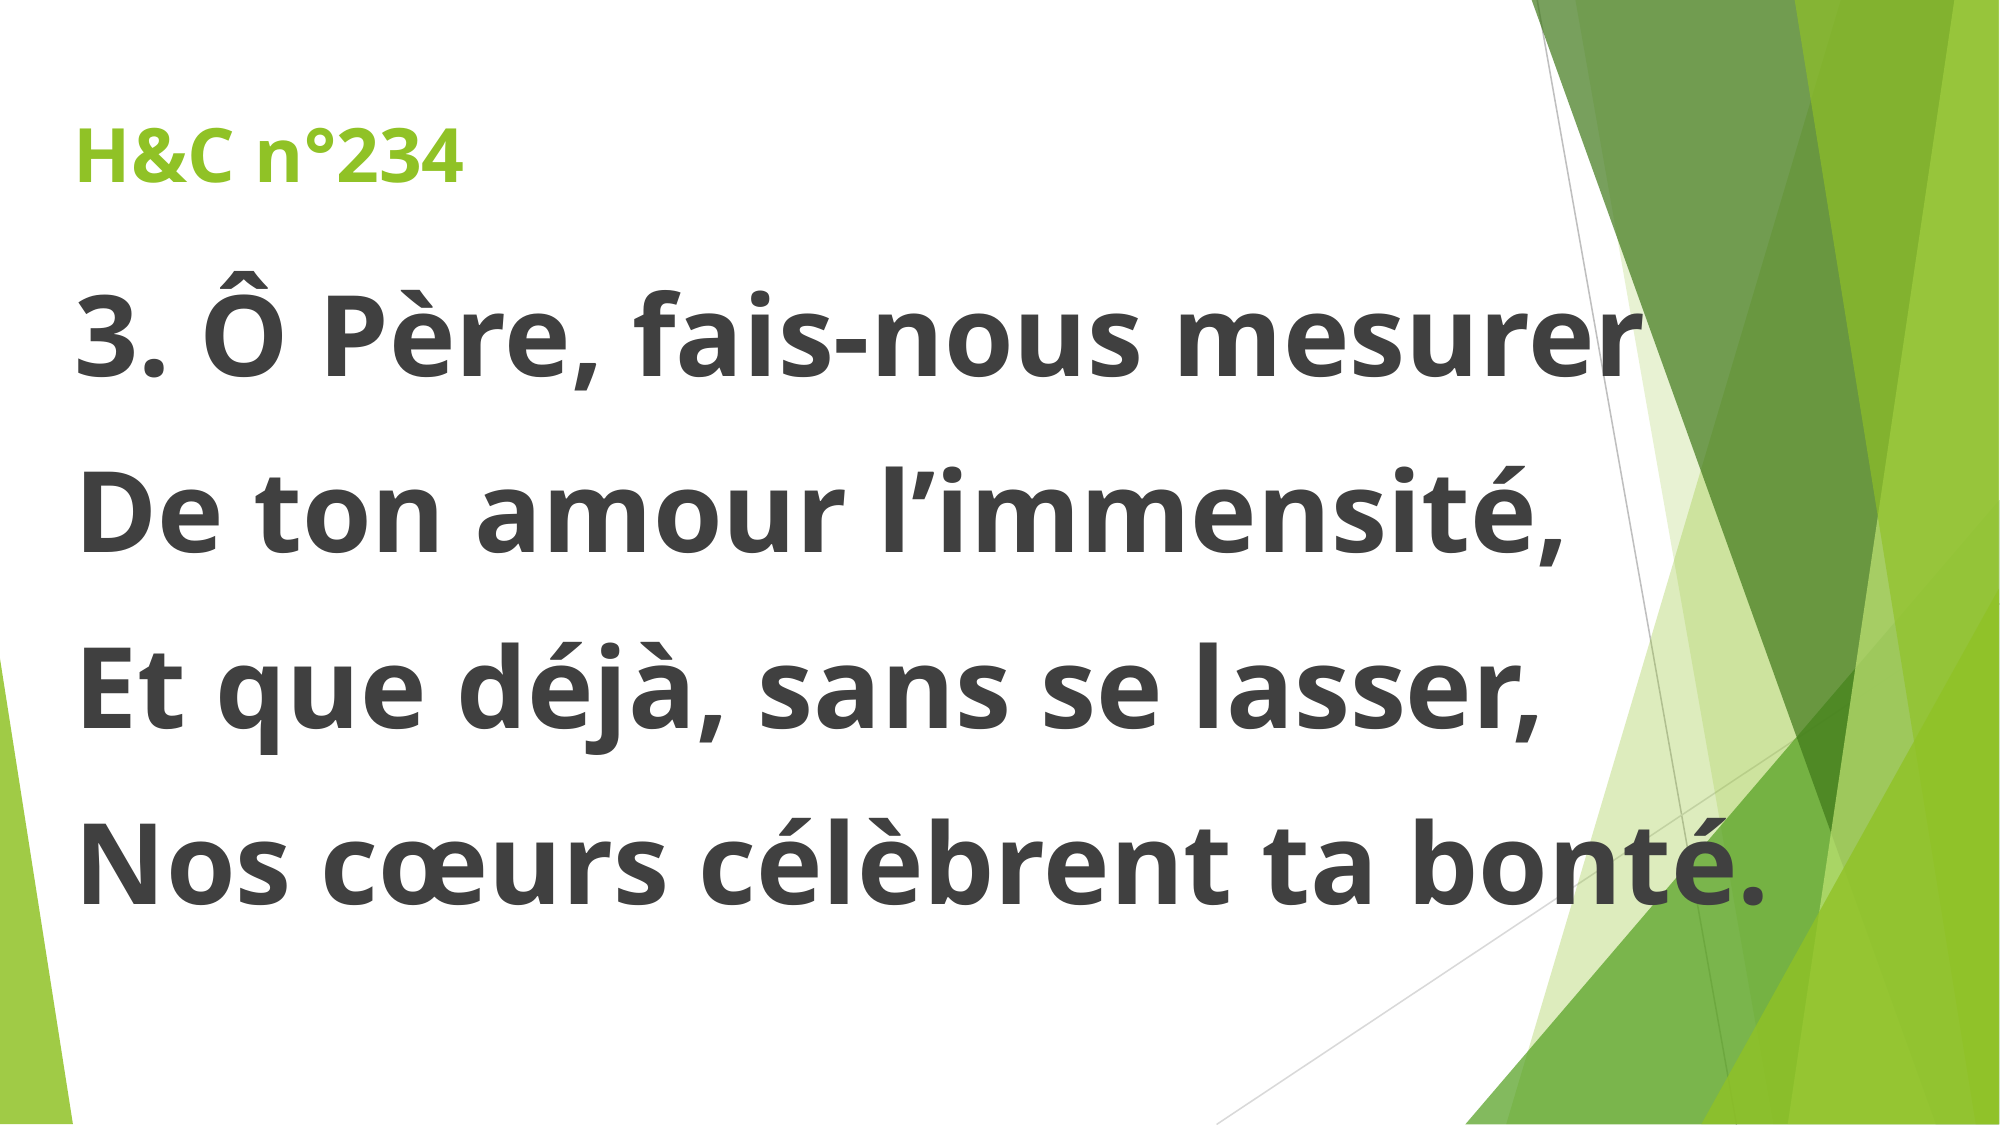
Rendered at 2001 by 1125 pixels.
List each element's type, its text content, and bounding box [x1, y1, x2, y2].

text_box H&C n°234 [59, 99, 1522, 225]
text_box 3. Ô Père, fais-nous mesurer De ton amour l’immensité, Et que déjà, sans se lasser, Nos cœurs célèbrent ta bonté. [59, 236, 1949, 1063]
